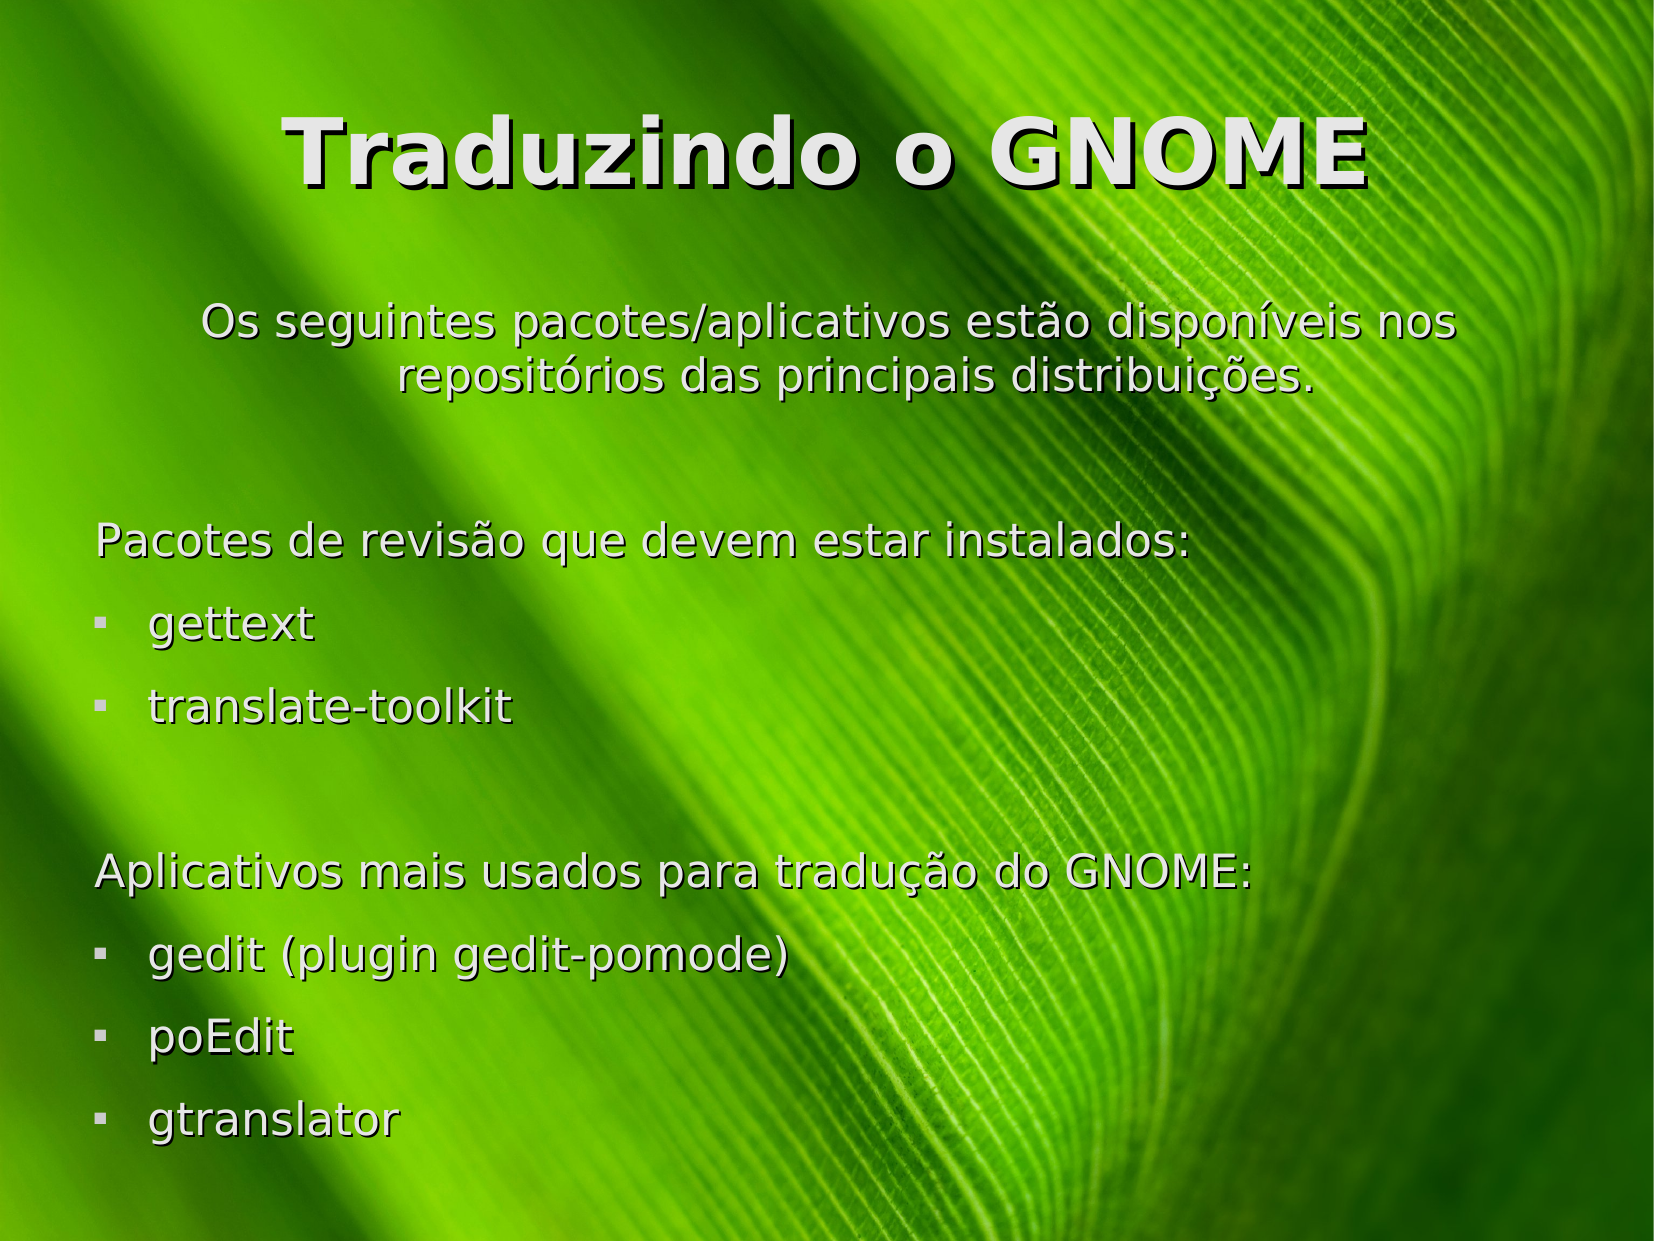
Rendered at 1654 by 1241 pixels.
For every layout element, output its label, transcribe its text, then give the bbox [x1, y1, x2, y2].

title Traduzindo o GNOME [82, 49, 1571, 257]
picture [0, 0, 1654, 1241]
list Os seguintes pacotes/aplicativos estão disponíveis nos repositórios das principais distribuições. Pacotes de revisão que devem estar instalados: gettext translate-toolkit Aplicativos mais usados para tradução do GNOME: gedit (plugin gedit-pomode) poEdit gtranslator [76, 295, 1565, 1147]
